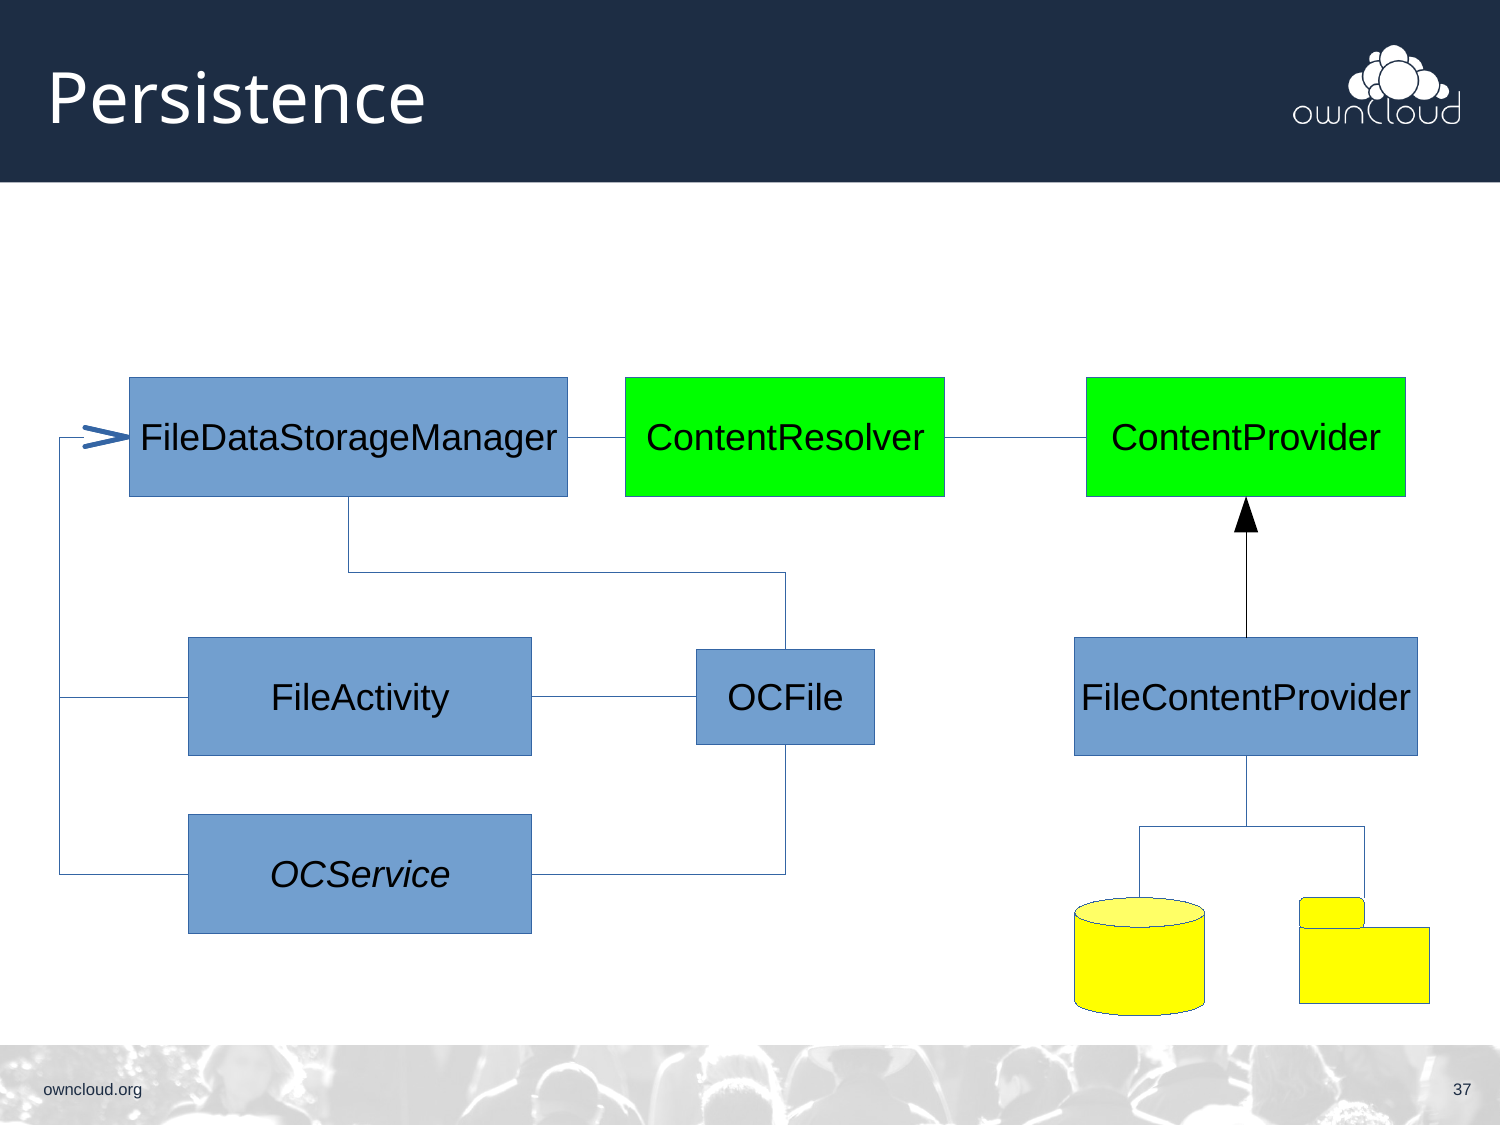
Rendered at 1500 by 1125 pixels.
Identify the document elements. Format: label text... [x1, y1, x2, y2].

text_box ContentProvider [1086, 377, 1406, 497]
picture [1293, 45, 1460, 124]
text_box FileContentProvider [1074, 637, 1418, 756]
text_box FileDataStorageManager [129, 377, 568, 497]
text_box [1074, 913, 1205, 1016]
text_box ContentResolver [625, 377, 945, 497]
text_box [1299, 897, 1430, 1004]
title Persistence [46, 5, 1258, 187]
picture [0, 1045, 1500, 1125]
text_box OCFile [696, 649, 875, 745]
text_box OCService [188, 814, 532, 934]
text_box FileActivity [188, 637, 532, 756]
